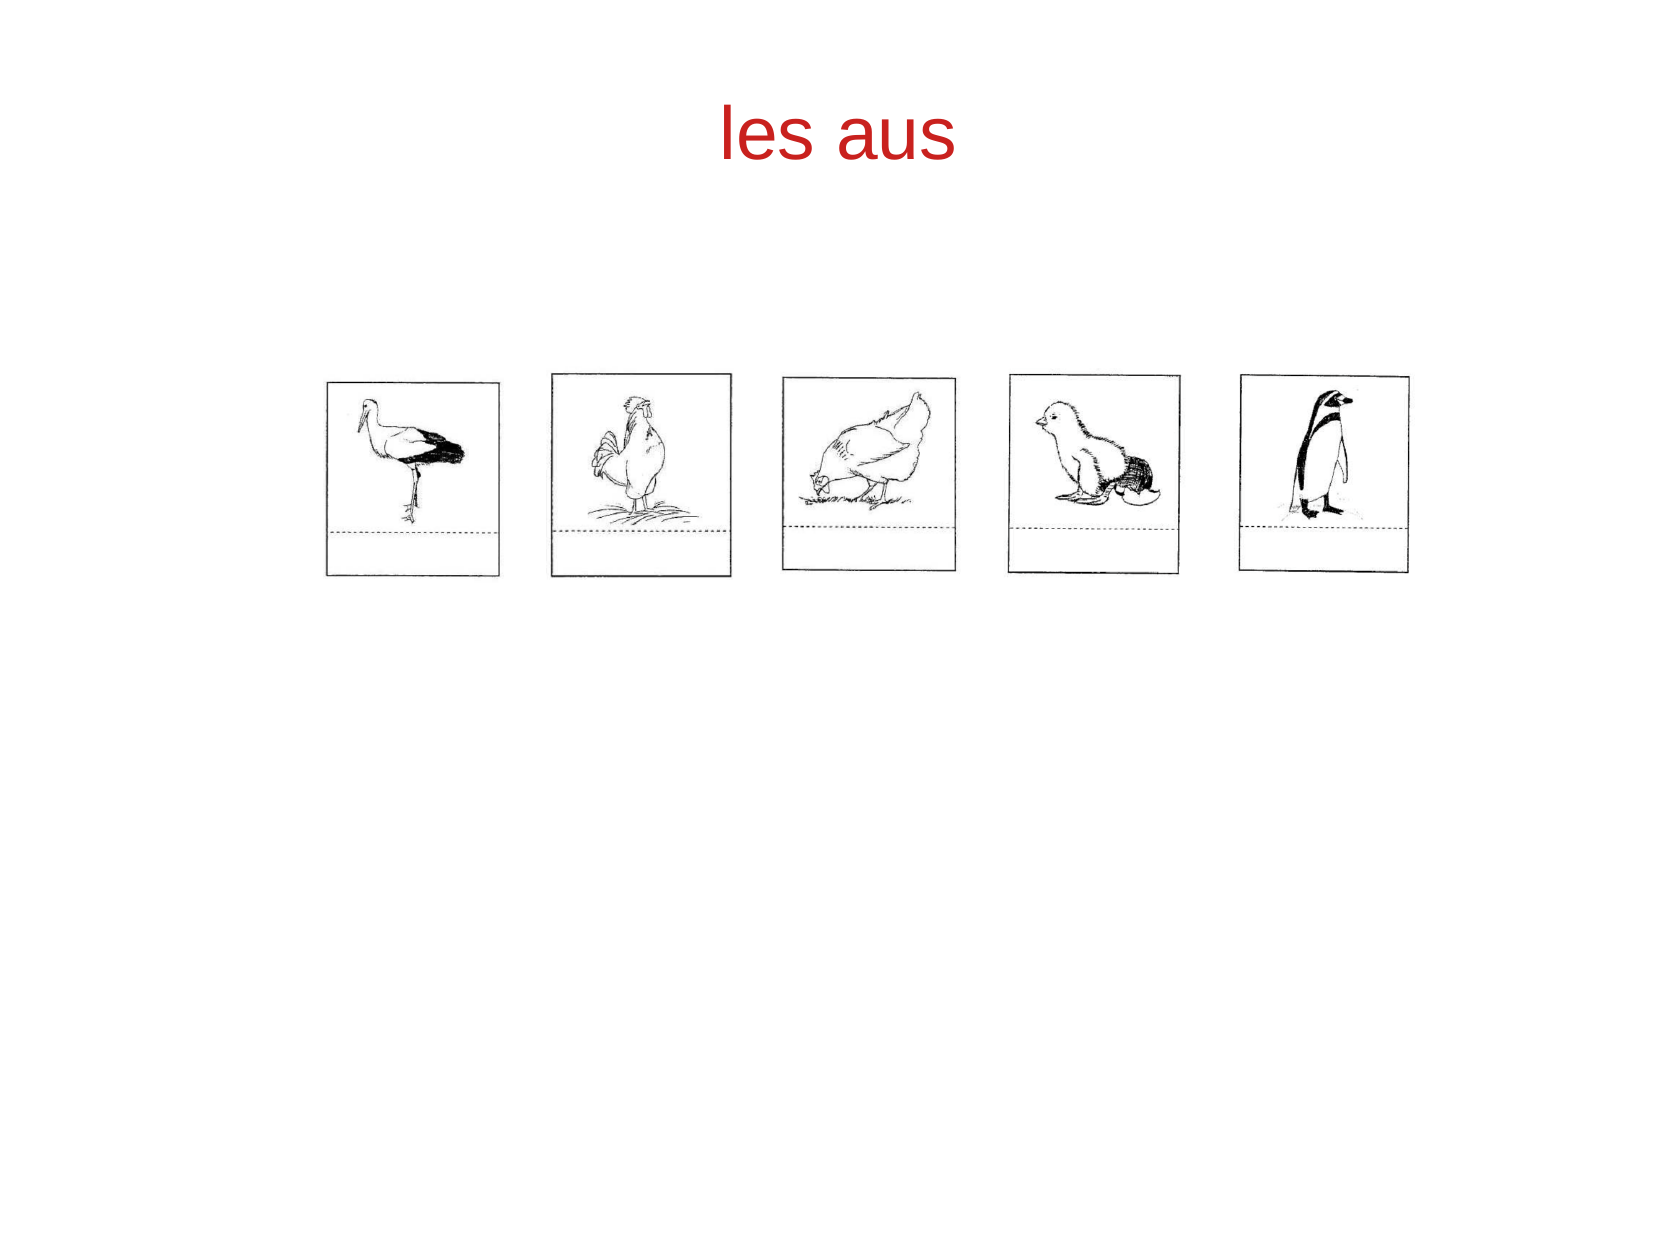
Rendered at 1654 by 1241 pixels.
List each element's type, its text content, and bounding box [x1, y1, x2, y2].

picture [774, 366, 966, 583]
picture [1230, 366, 1421, 583]
picture [1002, 366, 1194, 583]
picture [318, 366, 510, 583]
picture [546, 366, 738, 583]
text_box les aus [389, 58, 1288, 201]
